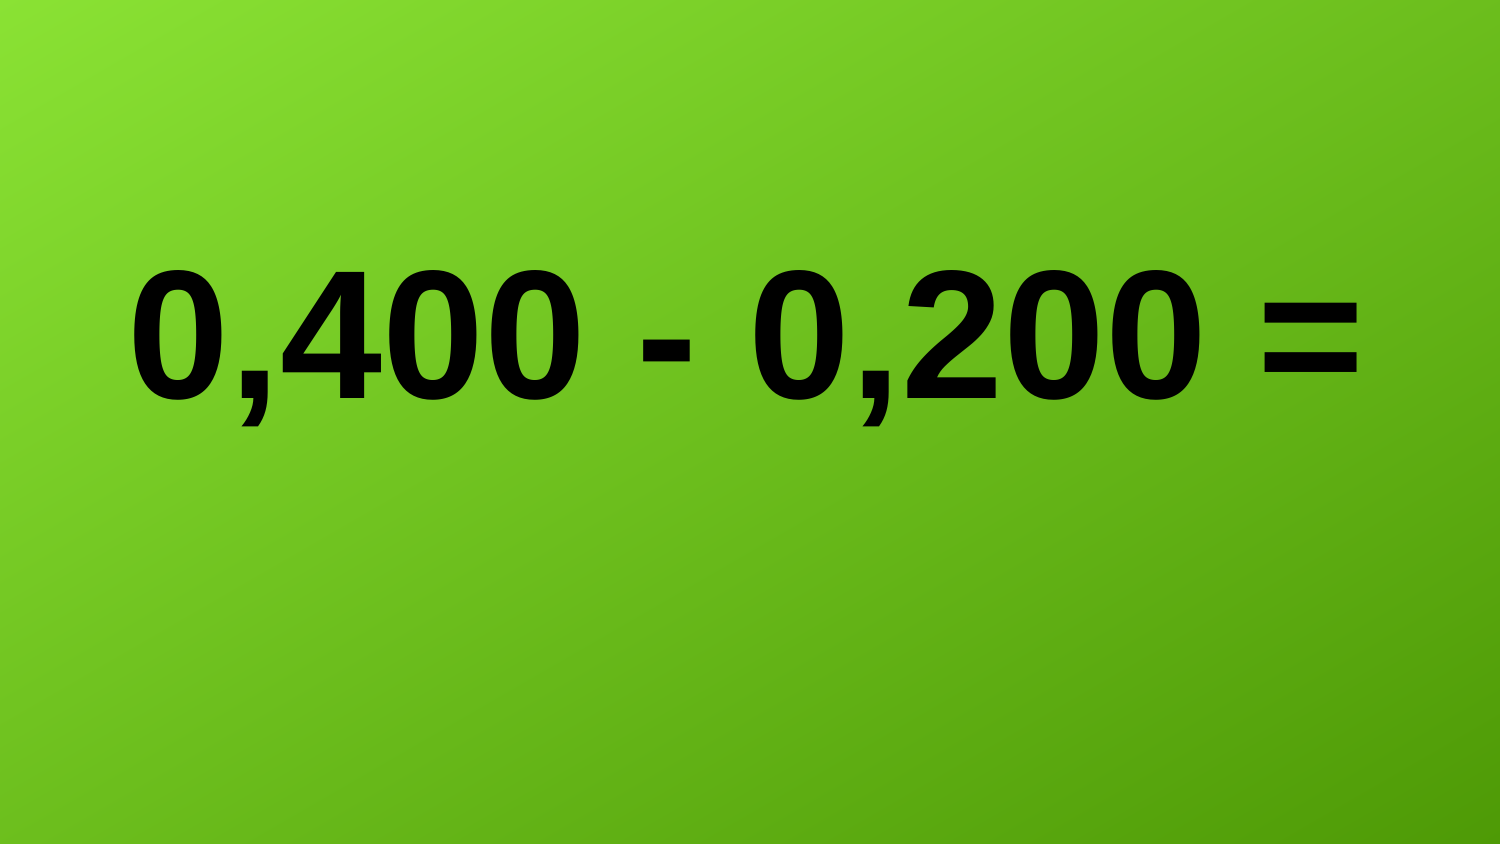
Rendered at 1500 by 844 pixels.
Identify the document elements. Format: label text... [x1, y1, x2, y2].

title 0,400 - 0,200 = [112, 259, 1388, 450]
